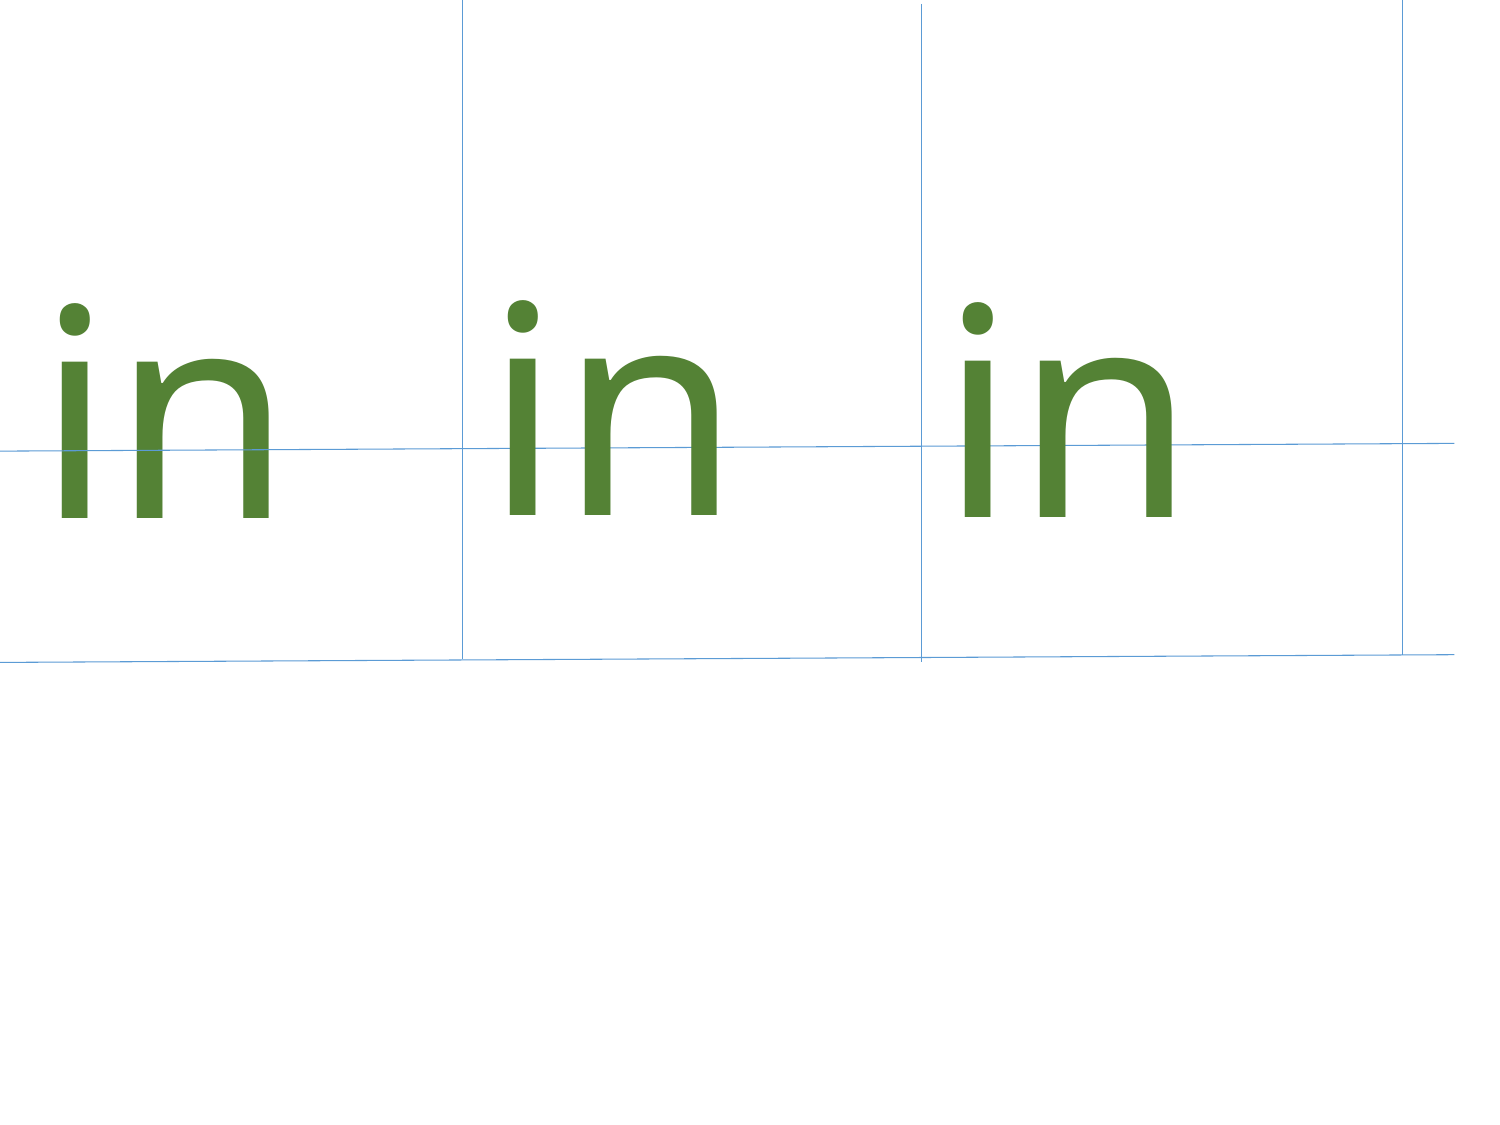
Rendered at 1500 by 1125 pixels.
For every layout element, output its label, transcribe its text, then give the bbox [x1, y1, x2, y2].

text_box in [162, 380, 243, 449]
text_box in [23, 450, 462, 585]
text_box in [463, 450, 475, 585]
text_box in [463, 220, 470, 448]
text_box in [926, 218, 1378, 583]
text_box in [470, 216, 923, 581]
text_box in [23, 220, 462, 450]
